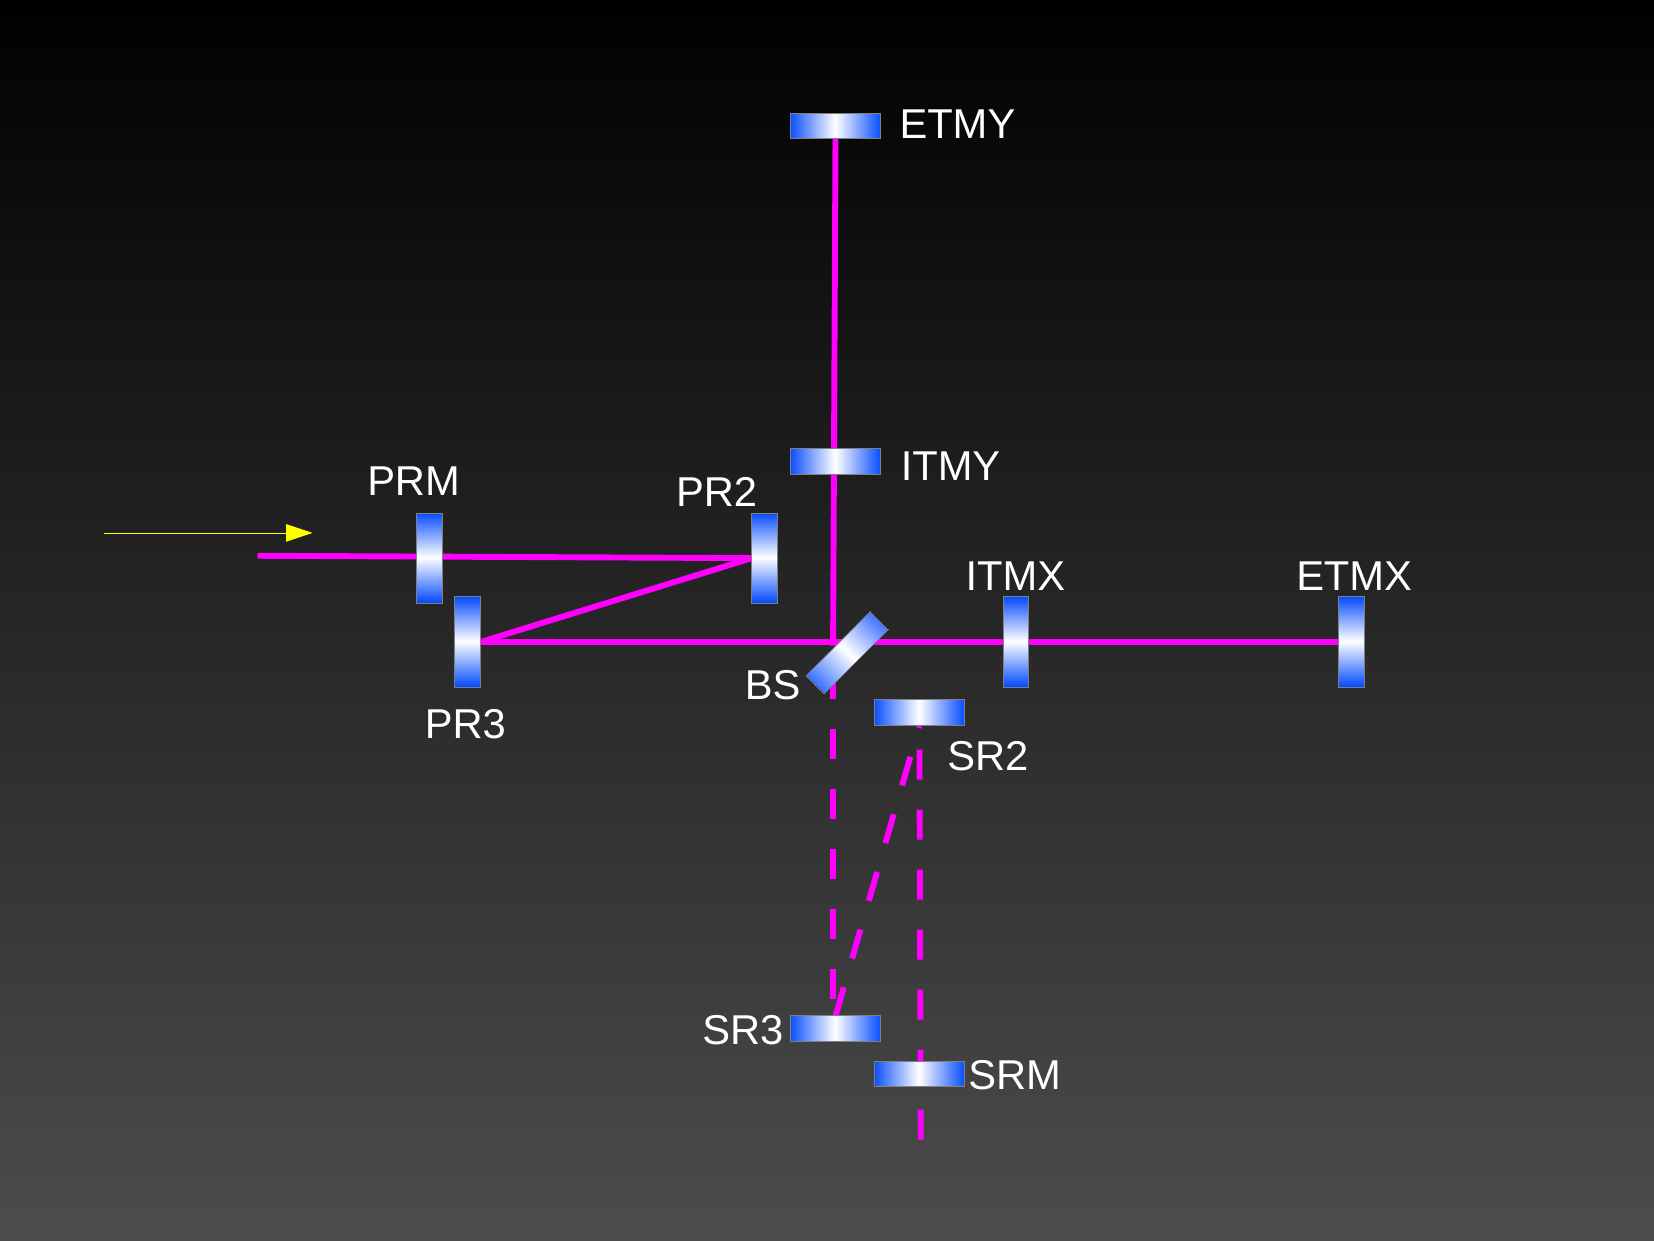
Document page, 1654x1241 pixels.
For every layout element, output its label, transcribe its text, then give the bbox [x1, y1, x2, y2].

text_box PR2 [661, 461, 799, 523]
text_box ITMX [950, 545, 1102, 611]
text_box SRM [953, 1044, 1097, 1106]
text_box [1338, 611, 1365, 688]
text_box [803, 1015, 881, 1042]
text_box [790, 113, 881, 139]
text_box [751, 523, 778, 604]
text_box [1003, 611, 1029, 688]
text_box ETMY [884, 93, 1055, 159]
text_box [454, 596, 481, 688]
text_box ETMX [1281, 545, 1449, 611]
text_box [416, 513, 443, 604]
text_box PRM [352, 450, 507, 512]
text_box BS [729, 654, 816, 716]
text_box [816, 611, 889, 694]
text_box SR2 [932, 725, 1069, 787]
text_box SR3 [687, 999, 803, 1061]
text_box ITMY [886, 434, 1045, 510]
text_box [790, 448, 881, 475]
text_box [874, 699, 965, 726]
text_box PR3 [410, 693, 538, 755]
text_box [874, 1061, 965, 1087]
